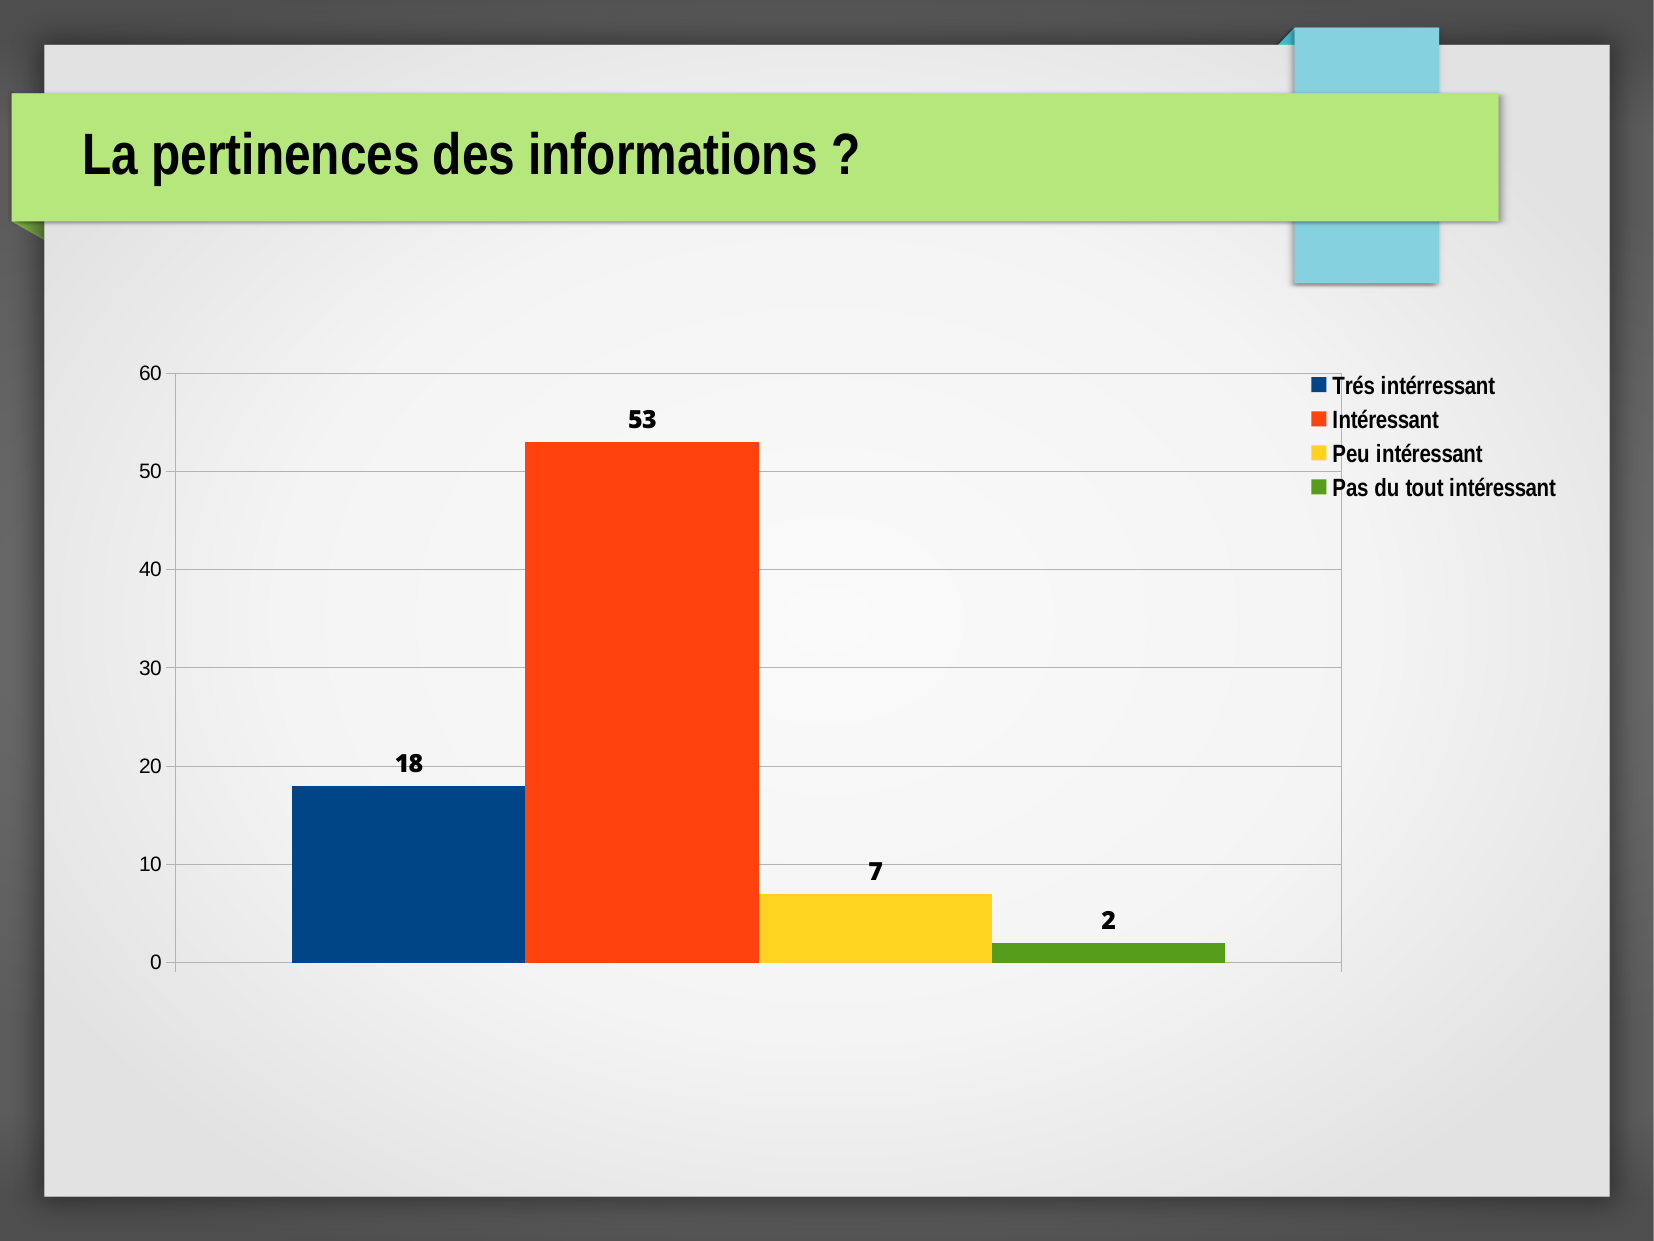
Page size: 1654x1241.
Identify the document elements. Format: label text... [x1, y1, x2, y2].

title La pertinences des informations ? [82, 94, 1264, 213]
chart [82, 295, 1571, 1015]
picture [0, 0, 1654, 1241]
